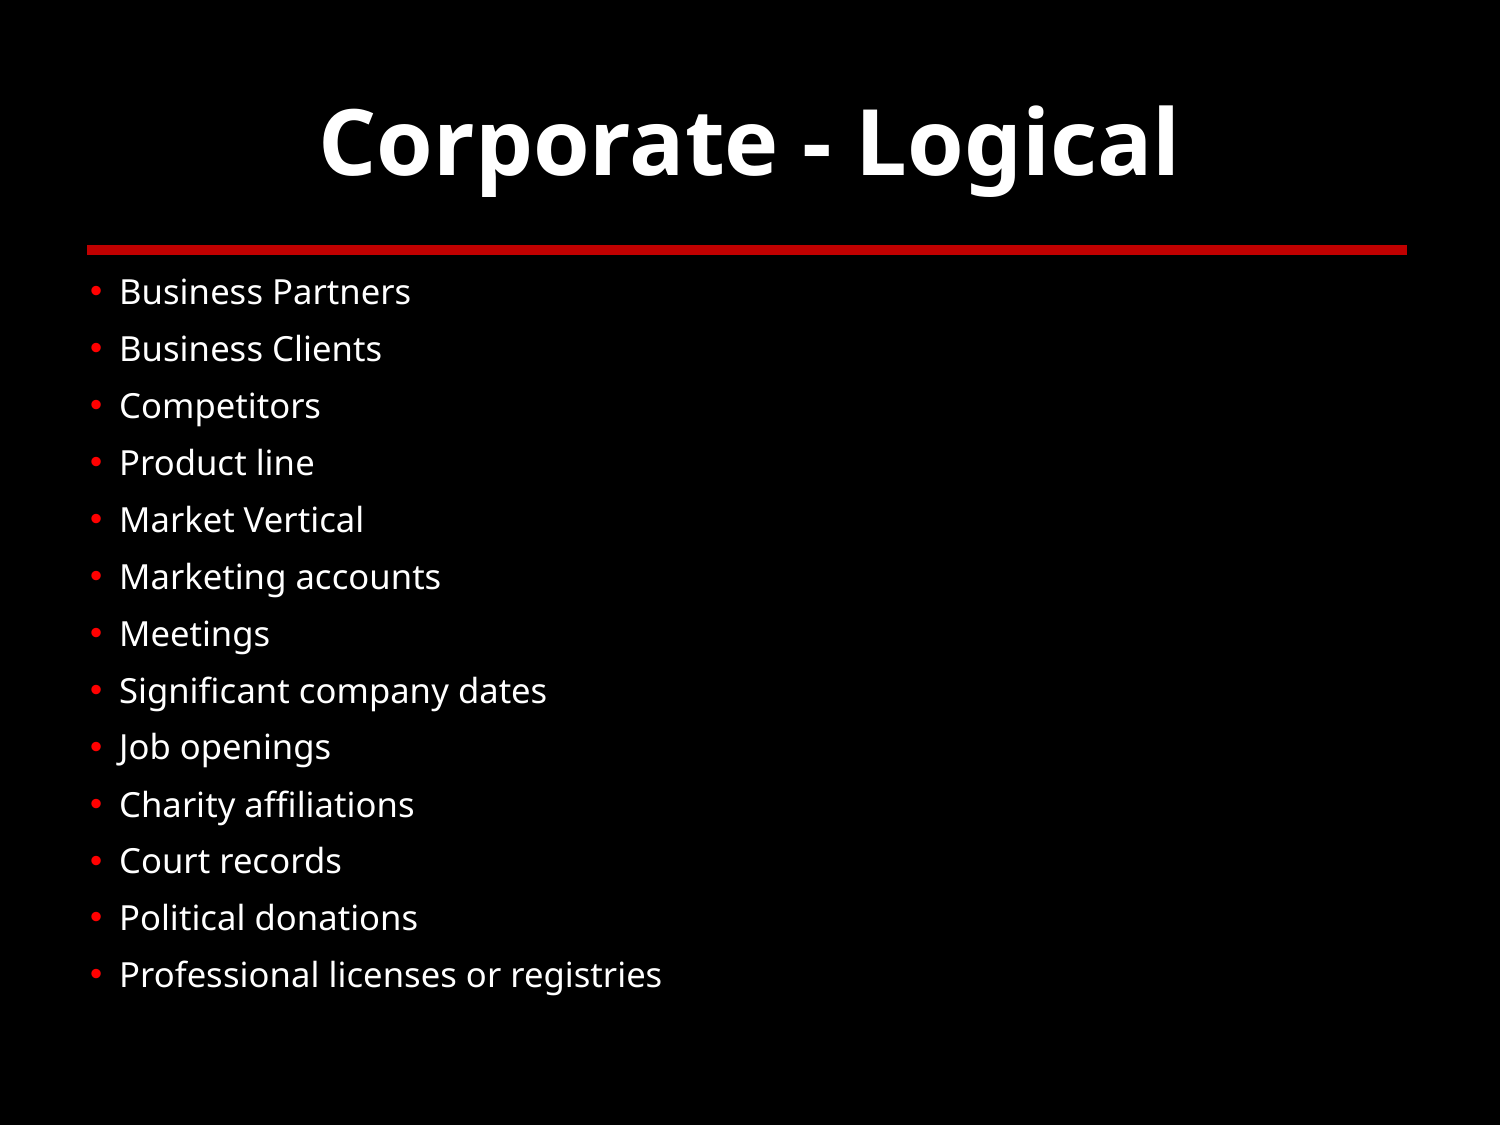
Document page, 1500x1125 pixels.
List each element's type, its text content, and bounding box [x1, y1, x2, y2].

title Corporate - Logical [75, 45, 1425, 233]
list Business Partners Business Clients Competitors Product line Market Vertical Marketing accounts Meetings Significant company dates Job openings Charity affiliations Court records Political donations Professional licenses or registries [75, 262, 1425, 1005]
